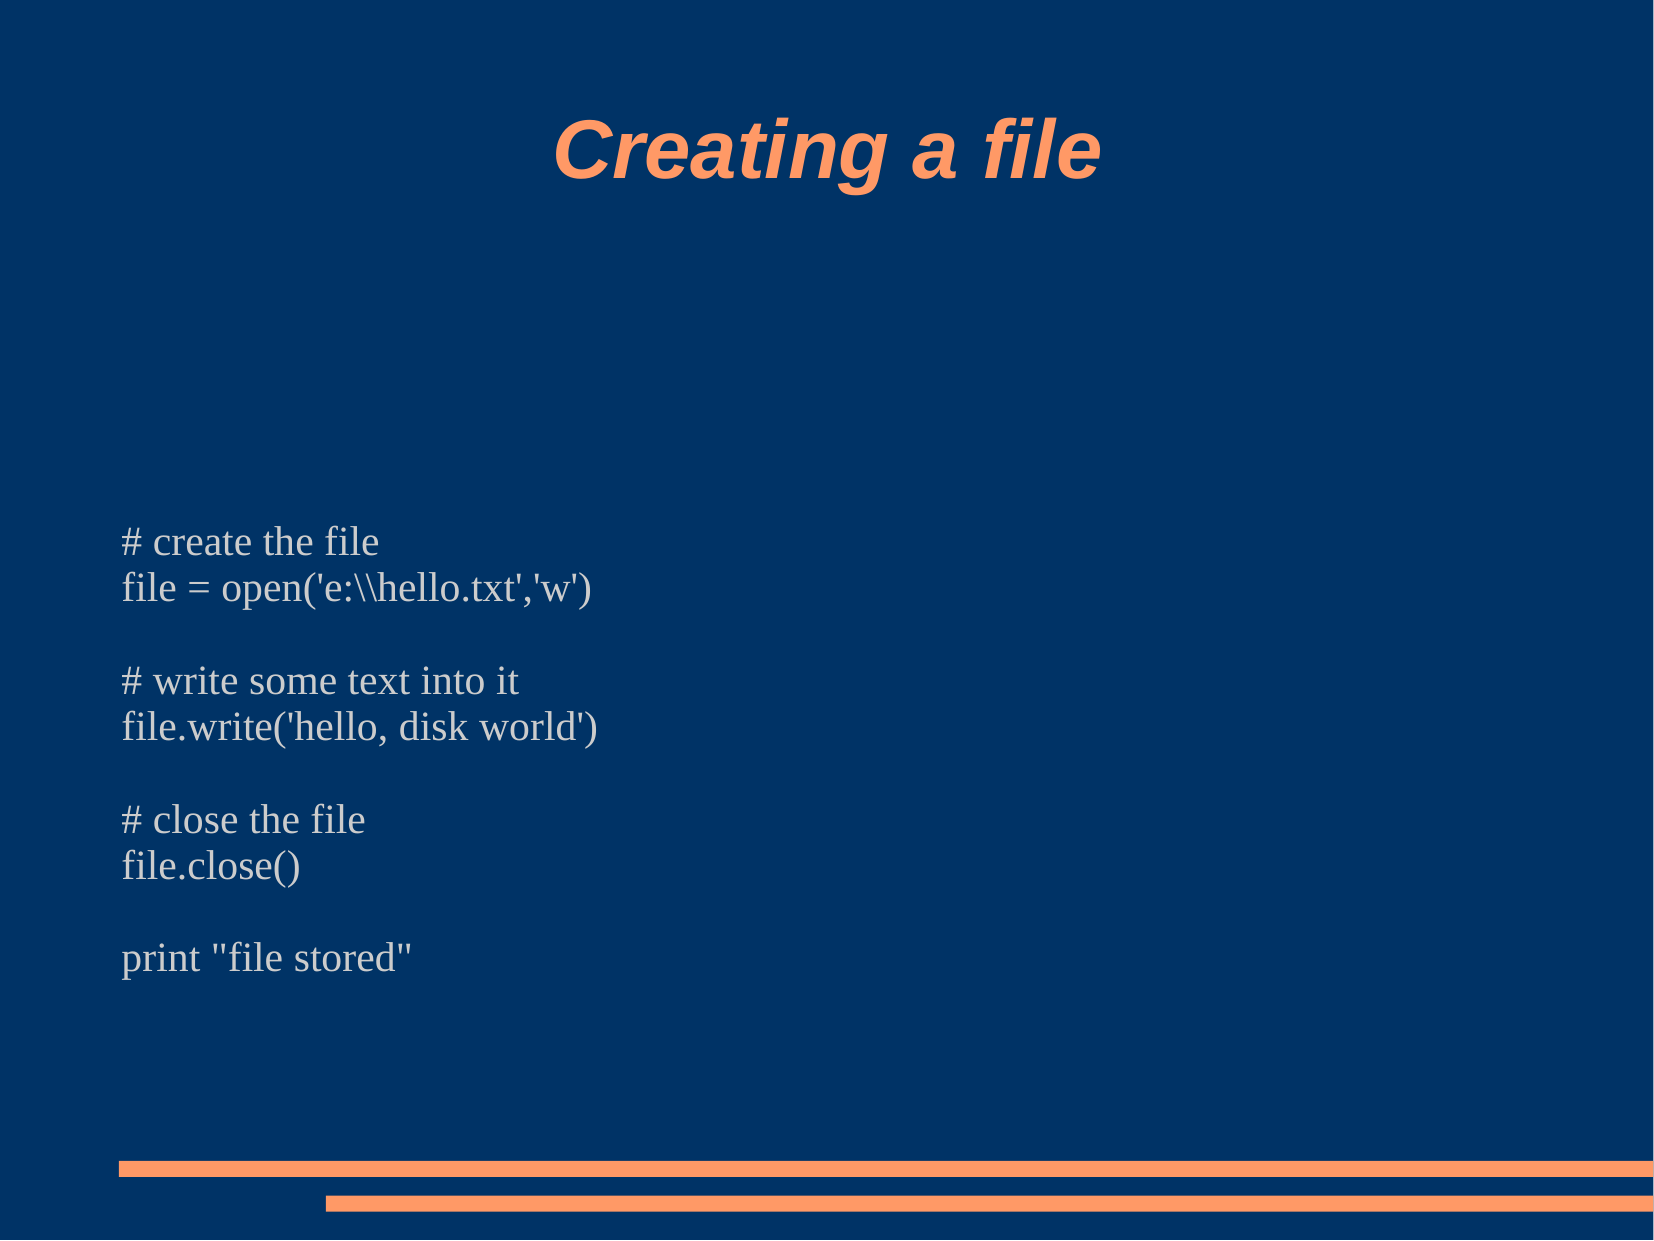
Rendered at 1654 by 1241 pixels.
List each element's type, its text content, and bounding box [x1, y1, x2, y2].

title Creating a file [121, 53, 1534, 247]
subtitle # create the file file = open('e:\\hello.txt','w') # write some text into it file.write('hello, disk world') # close the file file.close() print "file stored" [121, 328, 1561, 1125]
